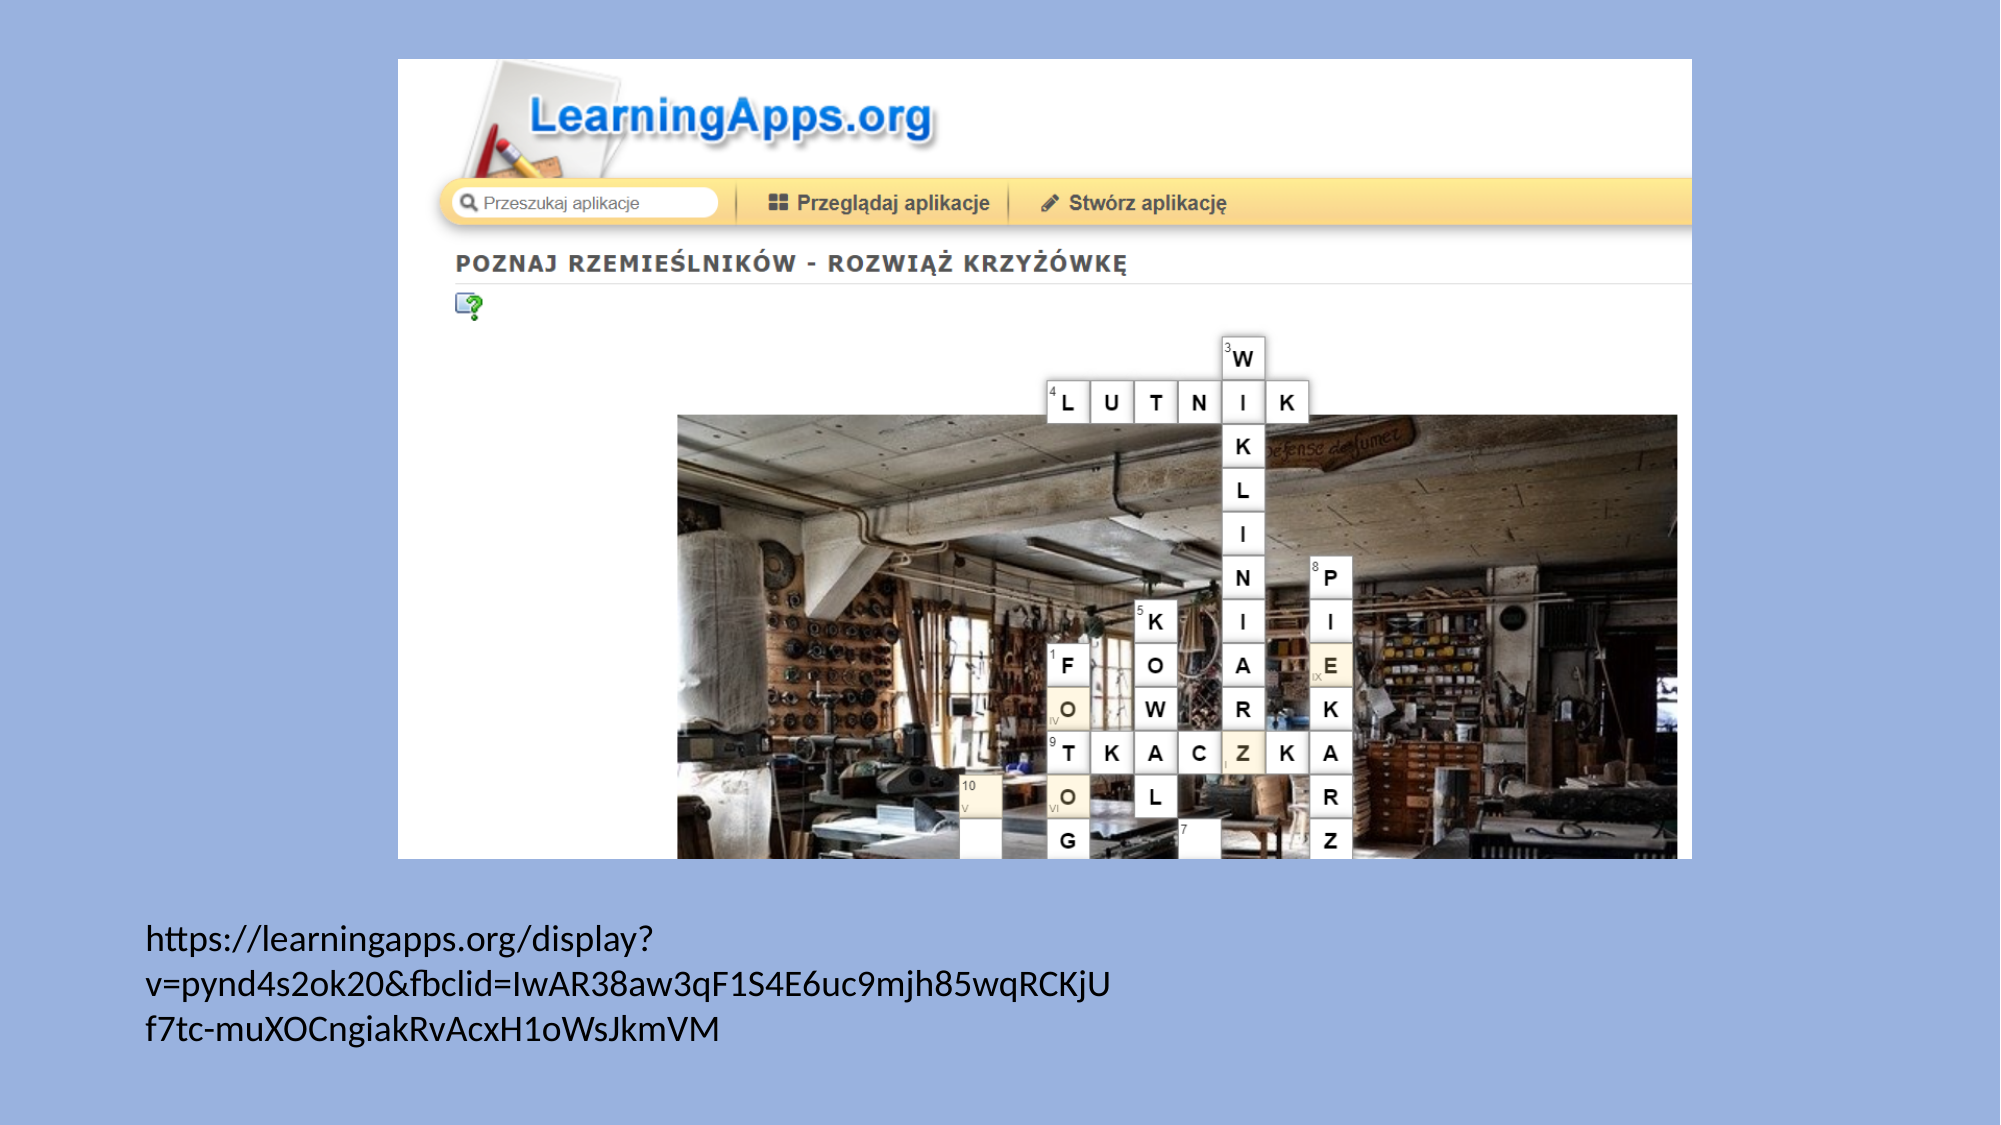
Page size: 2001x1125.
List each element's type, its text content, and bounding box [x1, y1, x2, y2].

picture [398, 59, 1692, 859]
text_box https://learningapps.org/display?v=pynd4s2ok20&fbclid=IwAR38aw3qF1S4E6uc9mjh85wqRCKjUf7tc-muXOCngiakRvAcxH1oWsJkmVM [130, 906, 1131, 1057]
